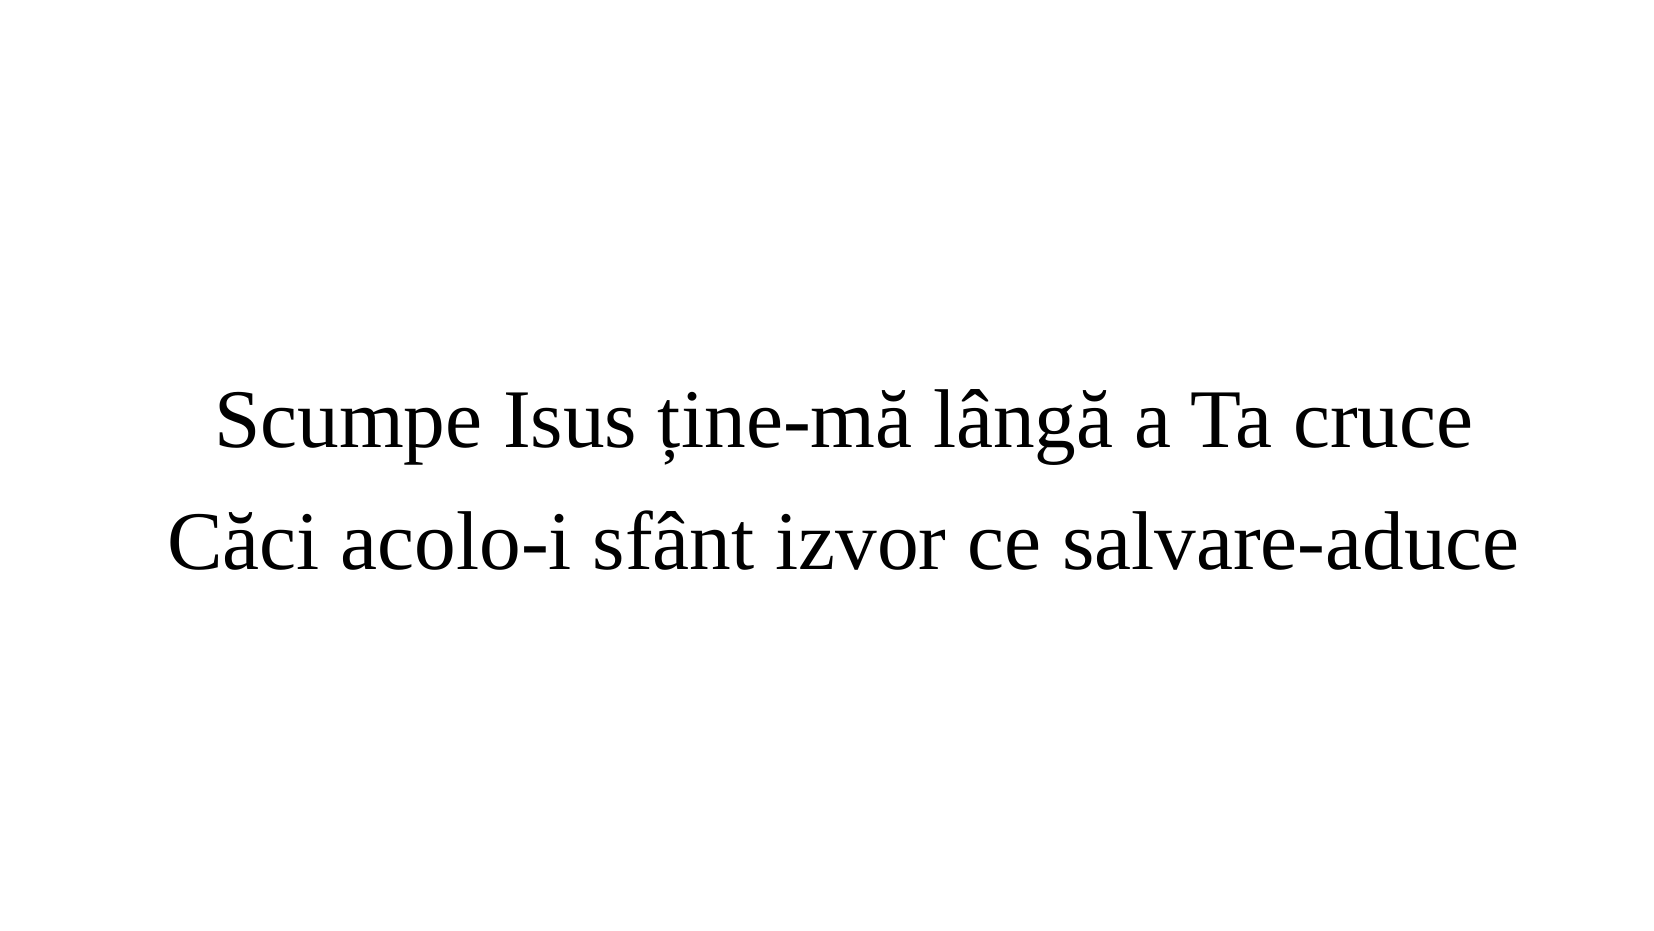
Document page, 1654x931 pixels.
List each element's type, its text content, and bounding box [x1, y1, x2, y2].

subtitle Scumpe Isus ține-mă lângă a Ta cruce Căci acolo-i sfânt izvor ce salvare-aduce [153, 362, 1536, 588]
